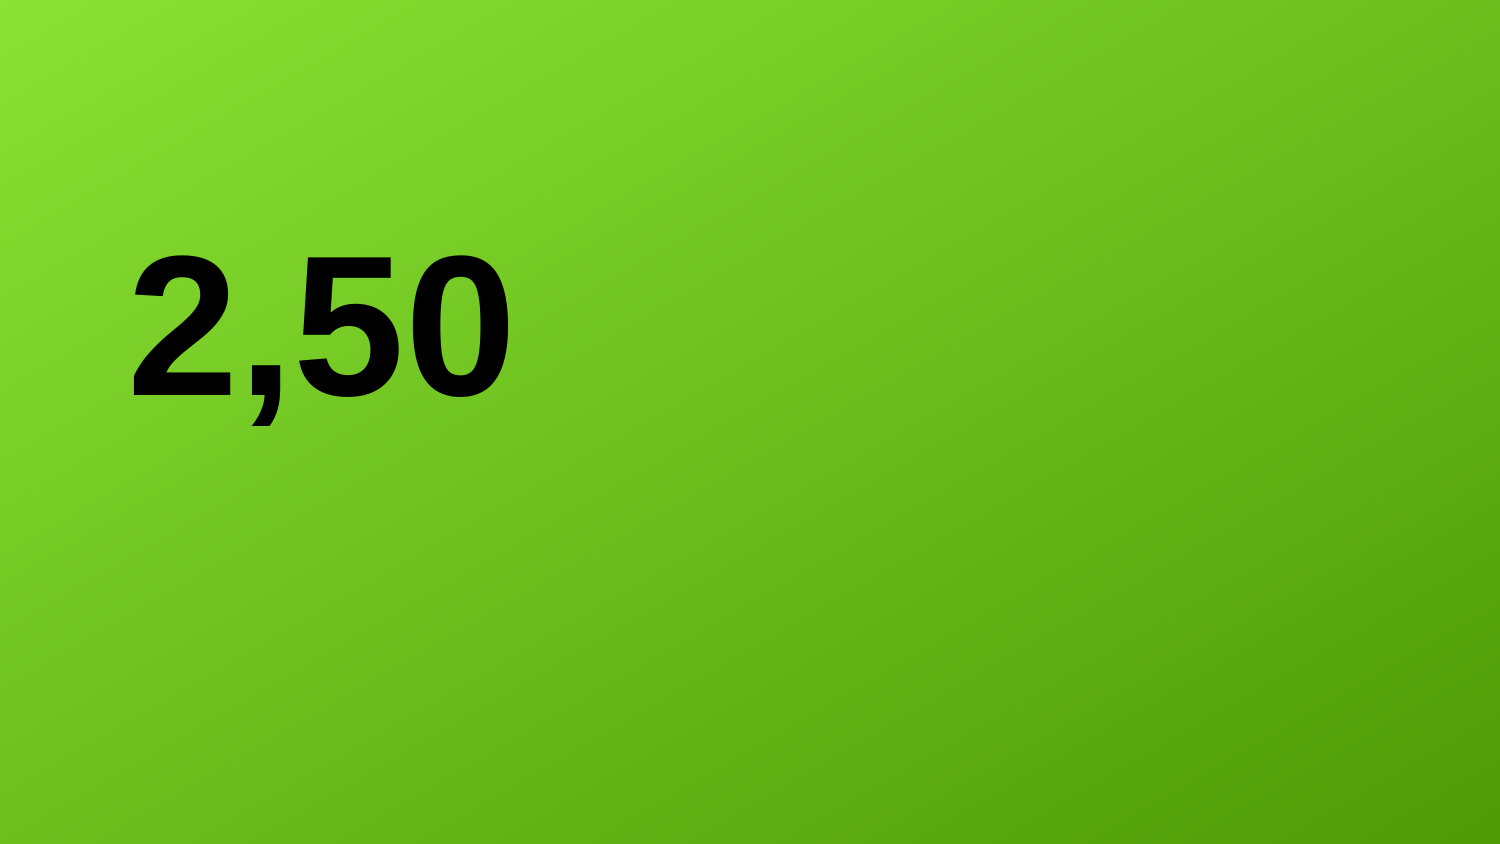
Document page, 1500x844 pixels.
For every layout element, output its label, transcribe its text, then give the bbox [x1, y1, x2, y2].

text_box 2,50 [440, 277, 480, 375]
text_box 2,50 [112, 259, 1388, 450]
